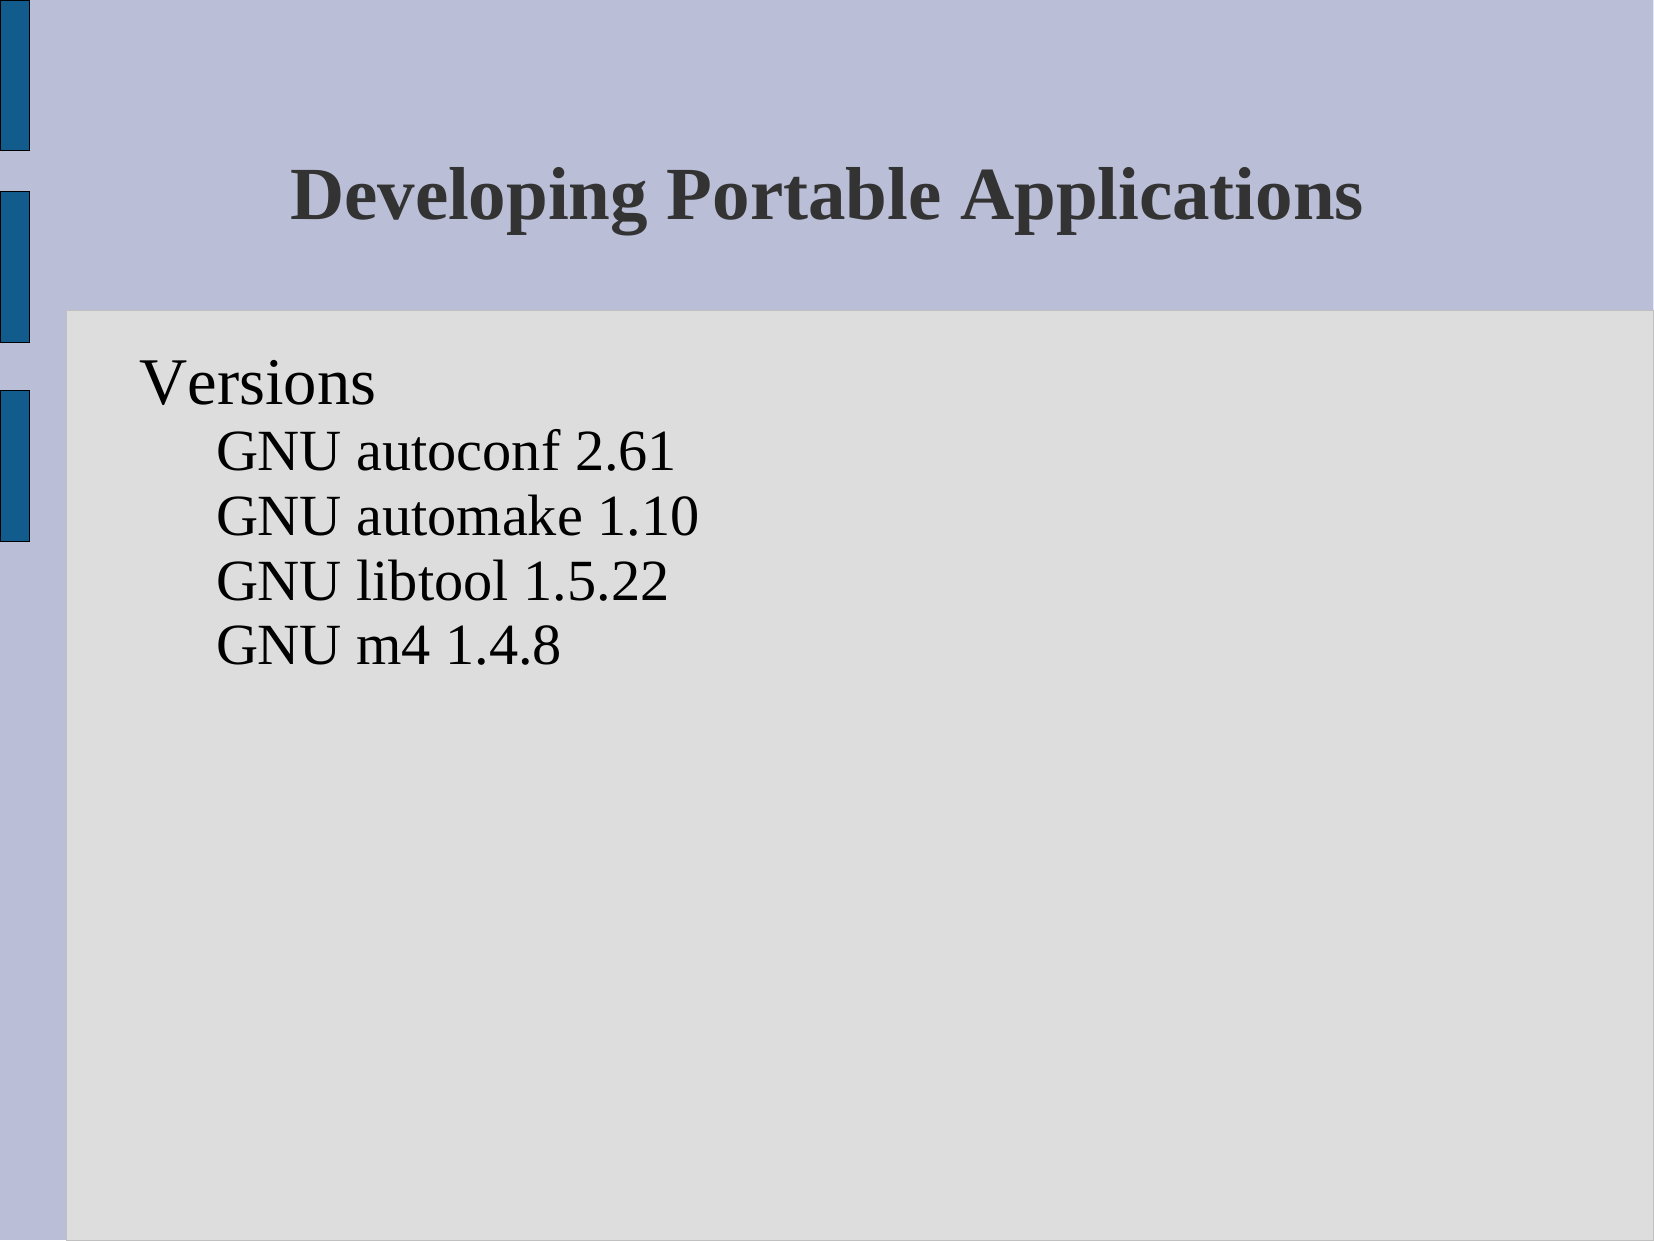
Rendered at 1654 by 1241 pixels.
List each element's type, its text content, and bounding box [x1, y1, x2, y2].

list Versions GNU autoconf 2.61 GNU automake 1.10 GNU libtool 1.5.22 GNU m4 1.4.8 [121, 344, 1534, 1127]
title Developing Portable Applications [121, 91, 1534, 299]
